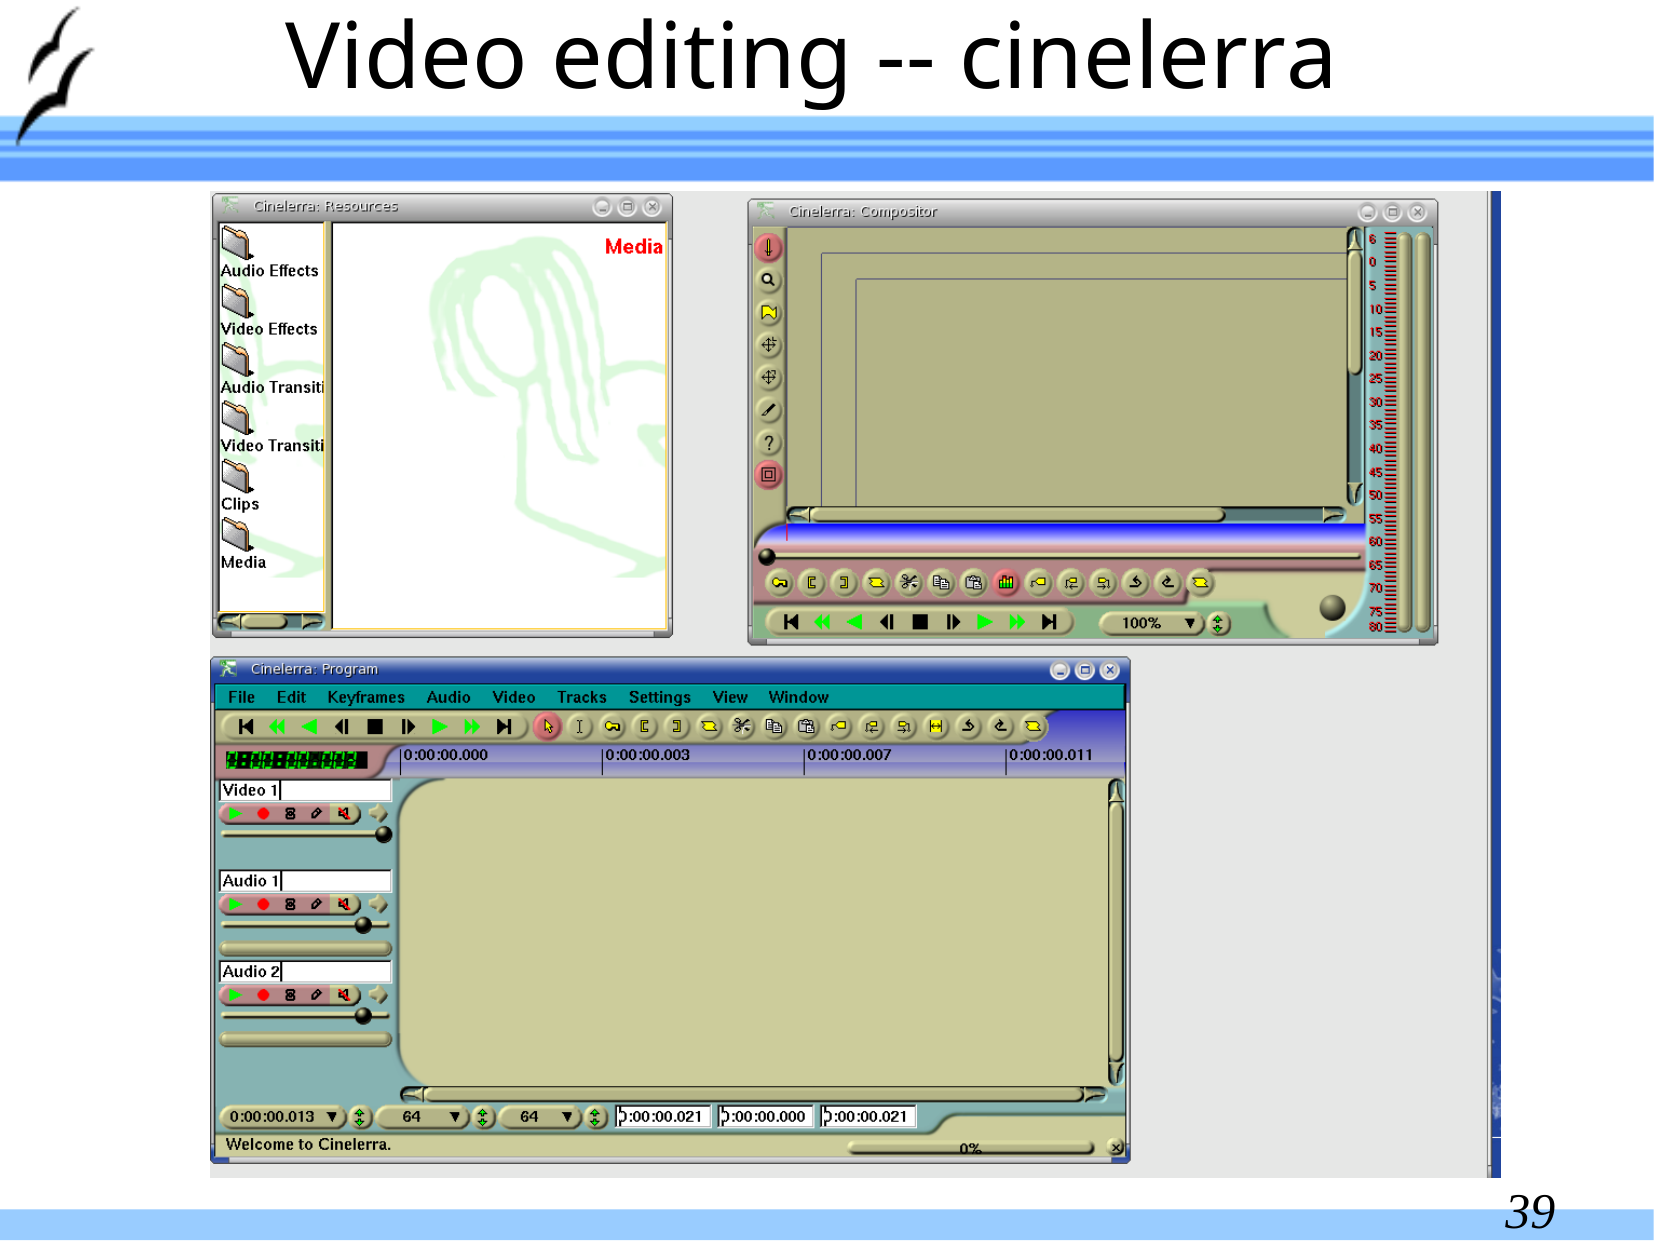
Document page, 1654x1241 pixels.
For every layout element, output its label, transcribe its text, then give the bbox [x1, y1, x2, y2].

picture [0, 0, 1654, 188]
picture [210, 191, 1501, 1178]
title Video editing -- cinelerra [94, 0, 1507, 121]
